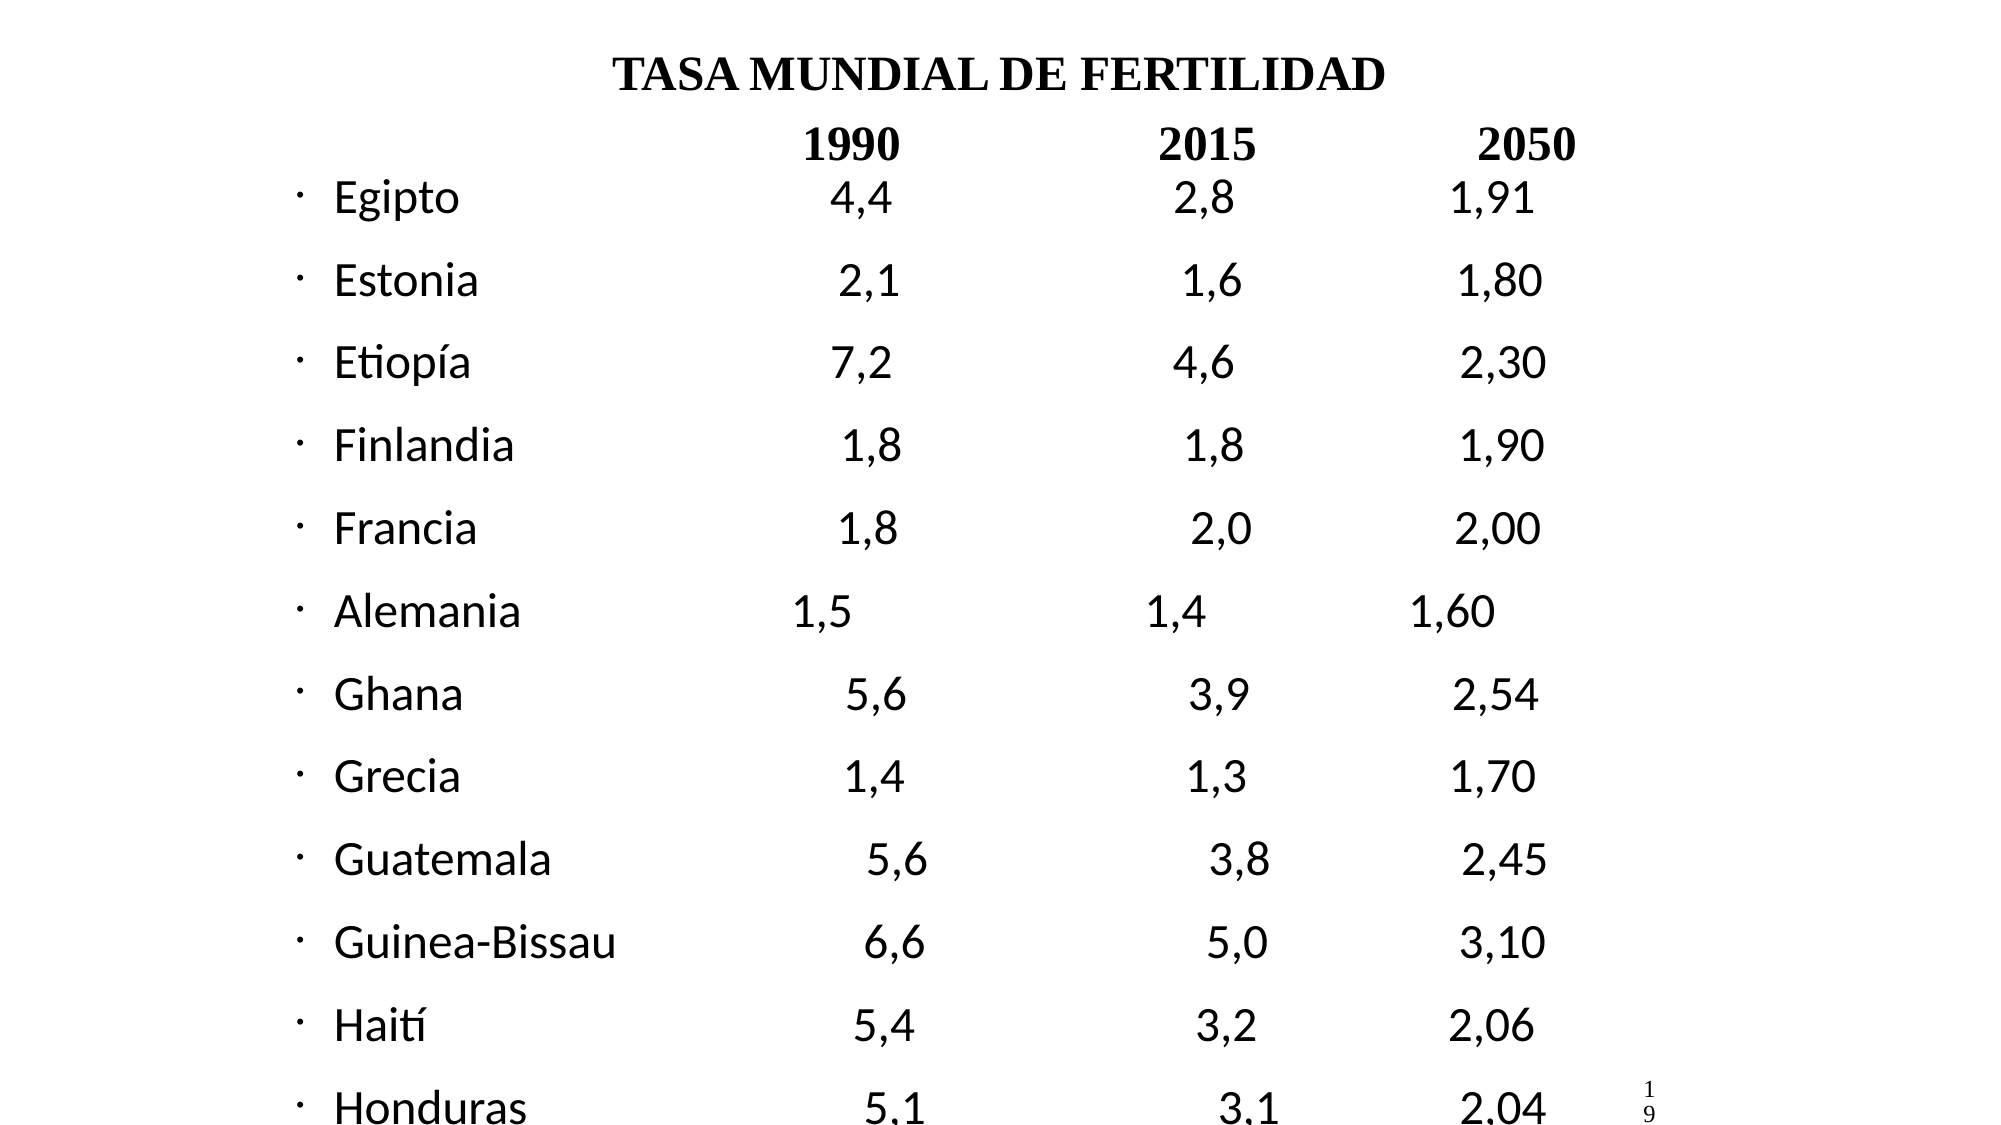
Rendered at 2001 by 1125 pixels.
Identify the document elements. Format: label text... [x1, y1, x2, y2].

text_box TASA MUNDIAL DE FERTILIDAD 1990 2015 2050 [341, 33, 1659, 178]
list Egipto 4,4 2,8 1,91 Estonia 2,1 1,6 1,80 Etiopía 7,2 4,6 2,30 Finlandia 1,8 1,8 1,90 Francia 1,8 2,0 2,00 Alemania 1,5 1,4 1,60 Ghana 5,6 3,9 2,54 Grecia 1,4 1,3 1,70 Guatemala 5,6 3,8 2,45 Guinea-Bissau 6,6 5,0 3,10 Haití 5,4 3,2 2,06 Honduras 5,1 3,1 2,04 Hungría 1,9 1,3 1,70 [281, 163, 1719, 1082]
slide_number <número> [1628, 1066, 1675, 1125]
